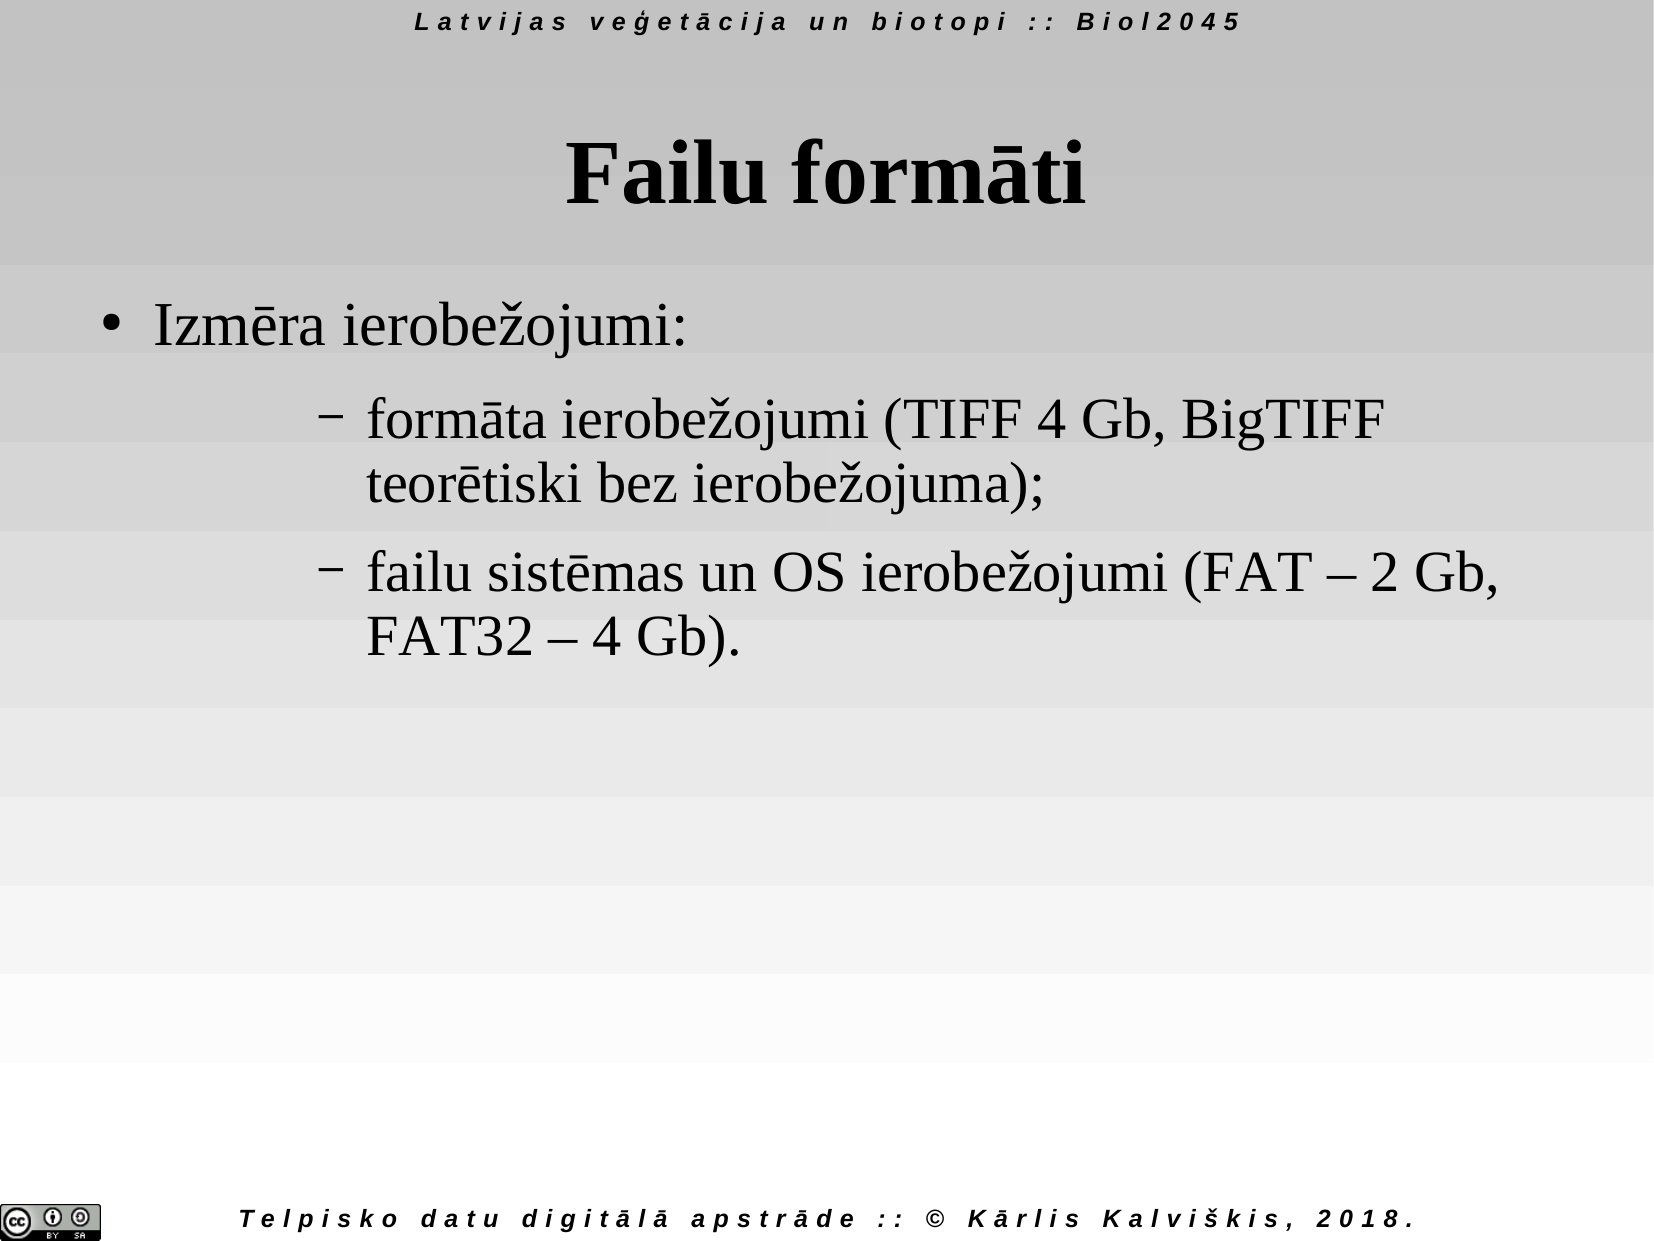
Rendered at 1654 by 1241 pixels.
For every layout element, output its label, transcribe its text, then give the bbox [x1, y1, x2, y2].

title Failu formāti [29, 49, 1625, 296]
list Izmēra ierobežojumi: formāta ierobežojumi (TIFF 4 Gb, BigTIFF teorētiski bez ierobežojuma); failu sistēmas un OS ierobežojumi (FAT – 2 Gb, FAT32 – 4 Gb). [82, 289, 1571, 1098]
picture [0, 0, 1654, 1241]
